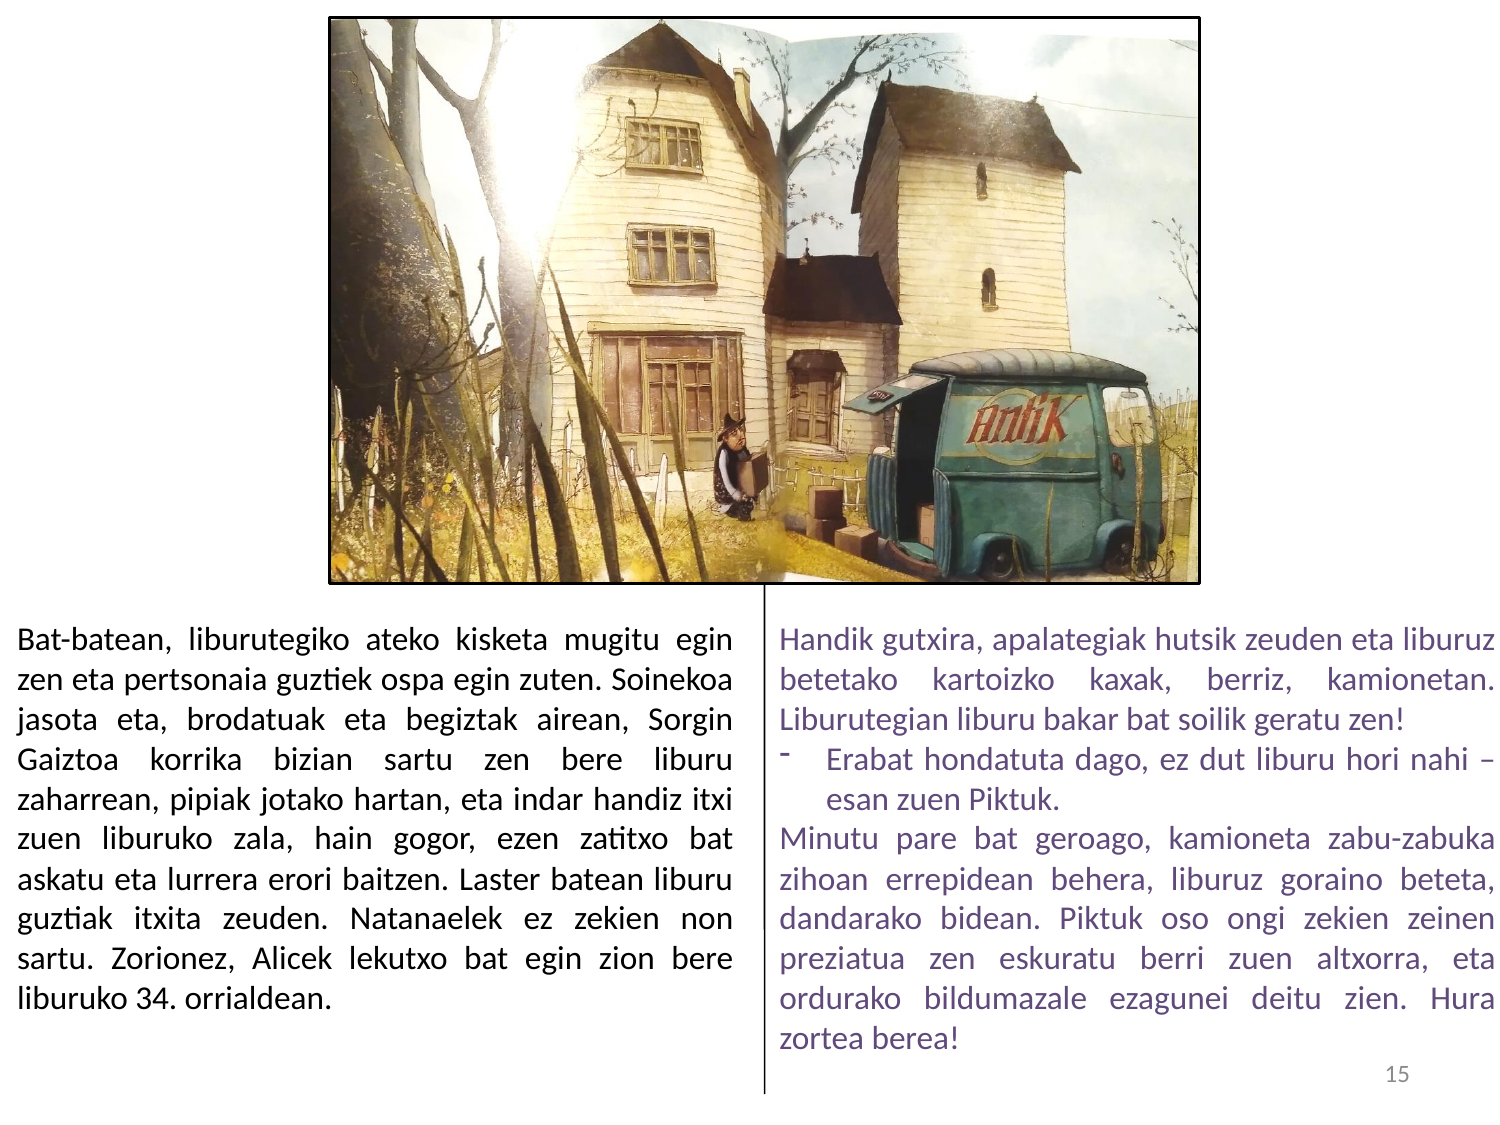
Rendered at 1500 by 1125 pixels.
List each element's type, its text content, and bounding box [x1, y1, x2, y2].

slide_number <numéro> [1074, 1064, 1425, 1103]
picture [331, 19, 1198, 582]
text_box Bat-batean, liburutegiko ateko kisketa mugitu egin zen eta pertsonaia guztiek ospa egin zuten. Soinekoa jasota eta, brodatuak eta begiztak airean, Sorgin Gaiztoa korrika bizian sartu zen bere liburu zaharrean, pipiak jotako hartan, eta indar handiz itxi zuen liburuko zala, hain gogor, ezen zatitxo bat askatu eta lurrera erori baitzen. Laster batean liburu guztiak itxita zeuden. Natanaelek ez zekien non sartu. Zorionez, Alicek lekutxo bat egin zion bere liburuko 34. orrialdean. [2, 609, 750, 1024]
text_box Handik gutxira, apalategiak hutsik zeuden eta liburuz betetako kartoizko kaxak, berriz, kamionetan. Liburutegian liburu bakar bat soilik geratu zen! Erabat hondatuta dago, ez dut liburu hori nahi – esan zuen Piktuk. Minutu pare bat geroago, kamioneta zabu-zabuka zihoan errepidean behera, liburuz goraino beteta, dandarako bidean. Piktuk oso ongi zekien zeinen preziatua zen eskuratu berri zuen altxorra, eta ordurako bildumazale ezagunei deitu zien. Hura zortea berea! [764, 609, 1500, 1064]
